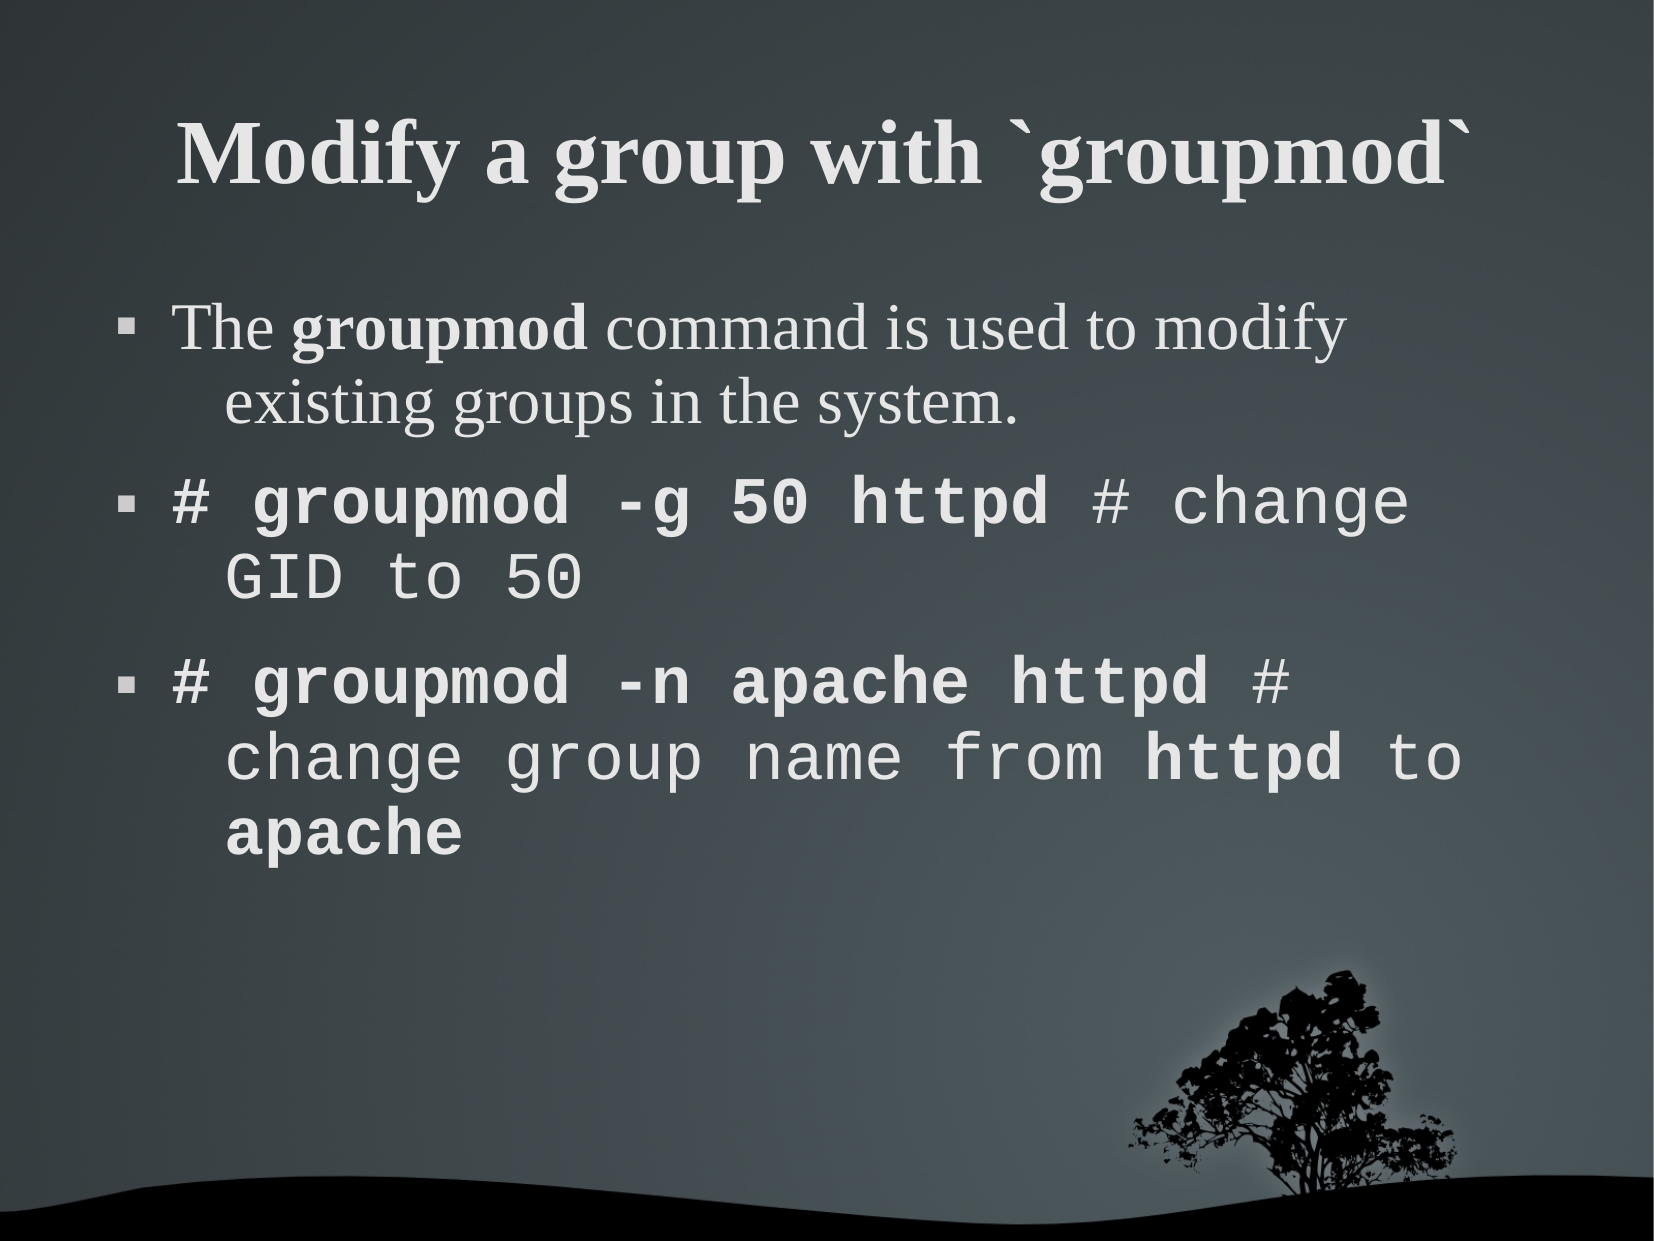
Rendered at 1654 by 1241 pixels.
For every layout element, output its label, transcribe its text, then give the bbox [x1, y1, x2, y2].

list The groupmod command is used to modify existing groups in the system. # groupmod -g 50 httpd # change GID to 50 # groupmod -n apache httpd # change group name from httpd to apache [82, 290, 1571, 1109]
picture [0, 0, 1654, 1241]
title Modify a group with `groupmod` [82, 49, 1571, 257]
